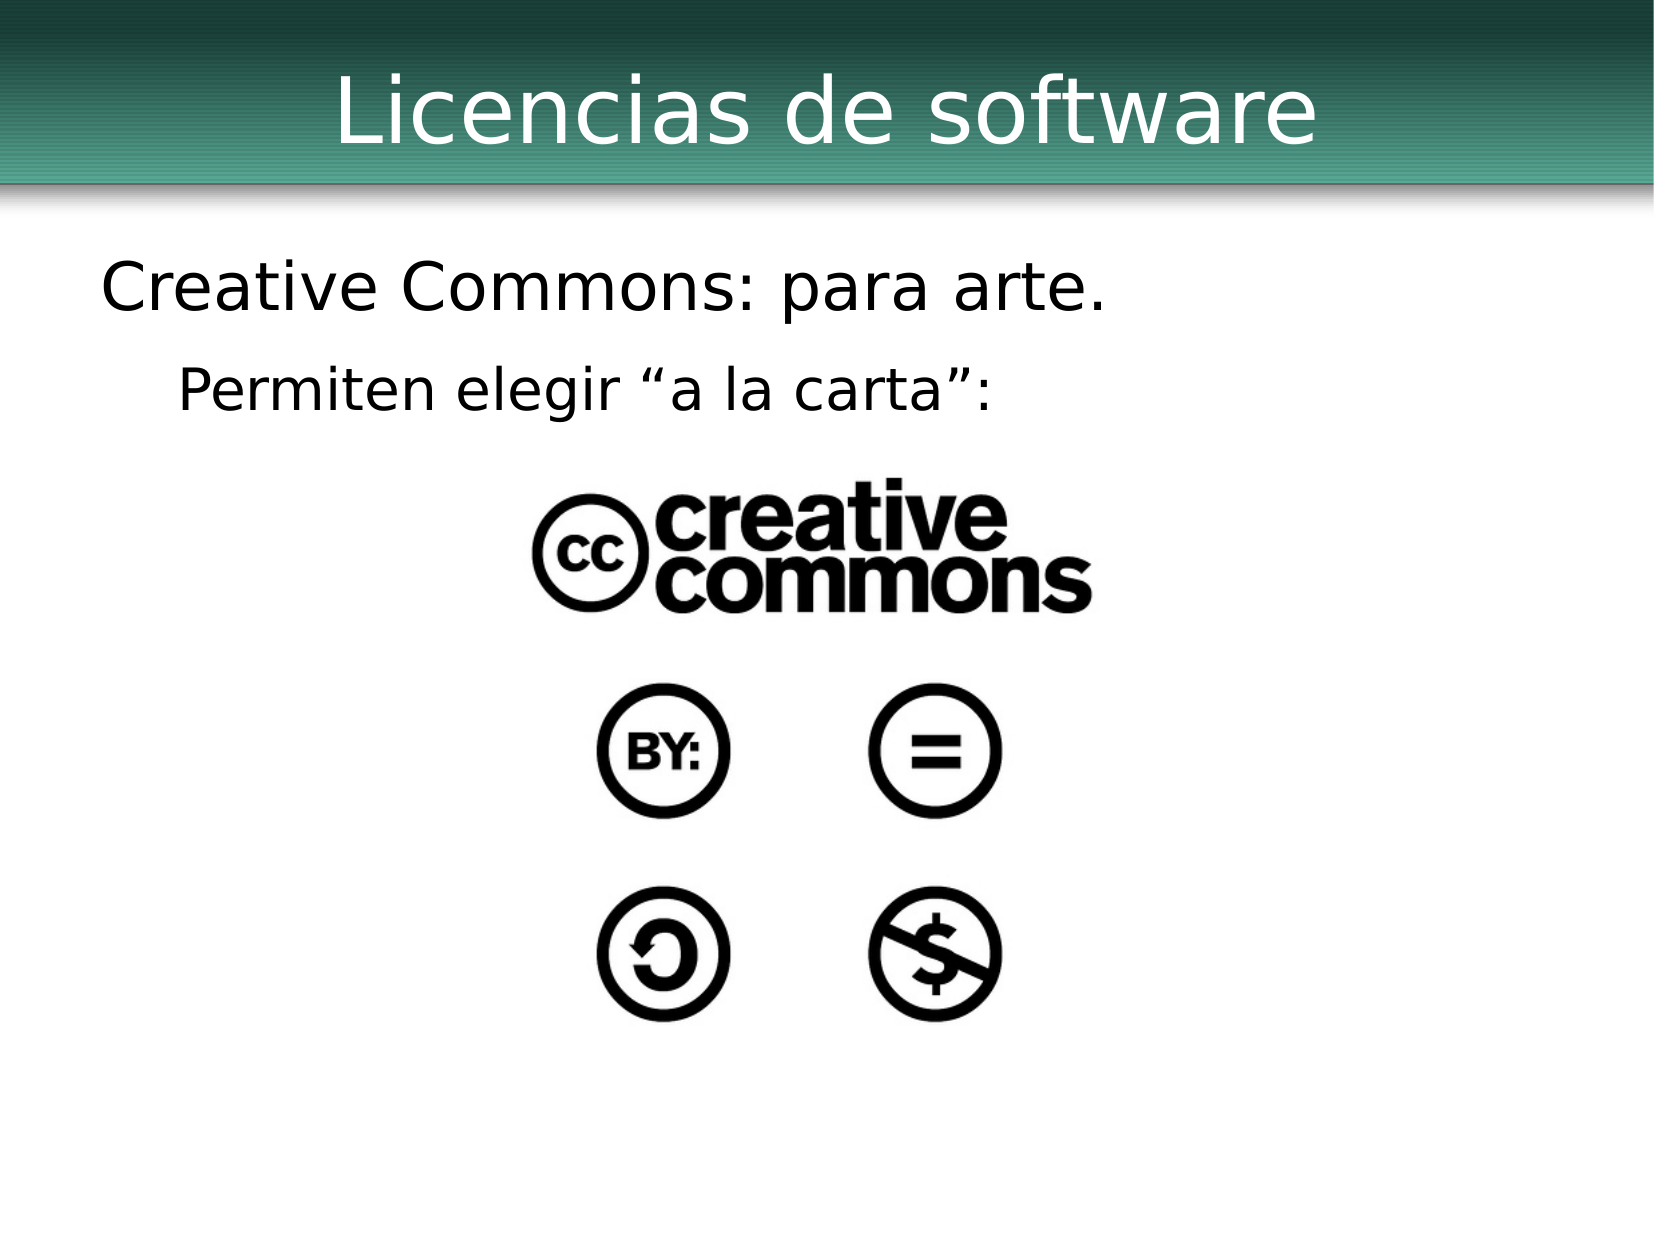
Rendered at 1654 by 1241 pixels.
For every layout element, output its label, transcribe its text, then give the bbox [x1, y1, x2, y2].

title Licencias de software [82, 15, 1571, 208]
picture [490, 451, 1158, 1128]
picture [0, 0, 1654, 225]
list Creative Commons: para arte. Permiten elegir “a la carta”: [82, 248, 1571, 1053]
